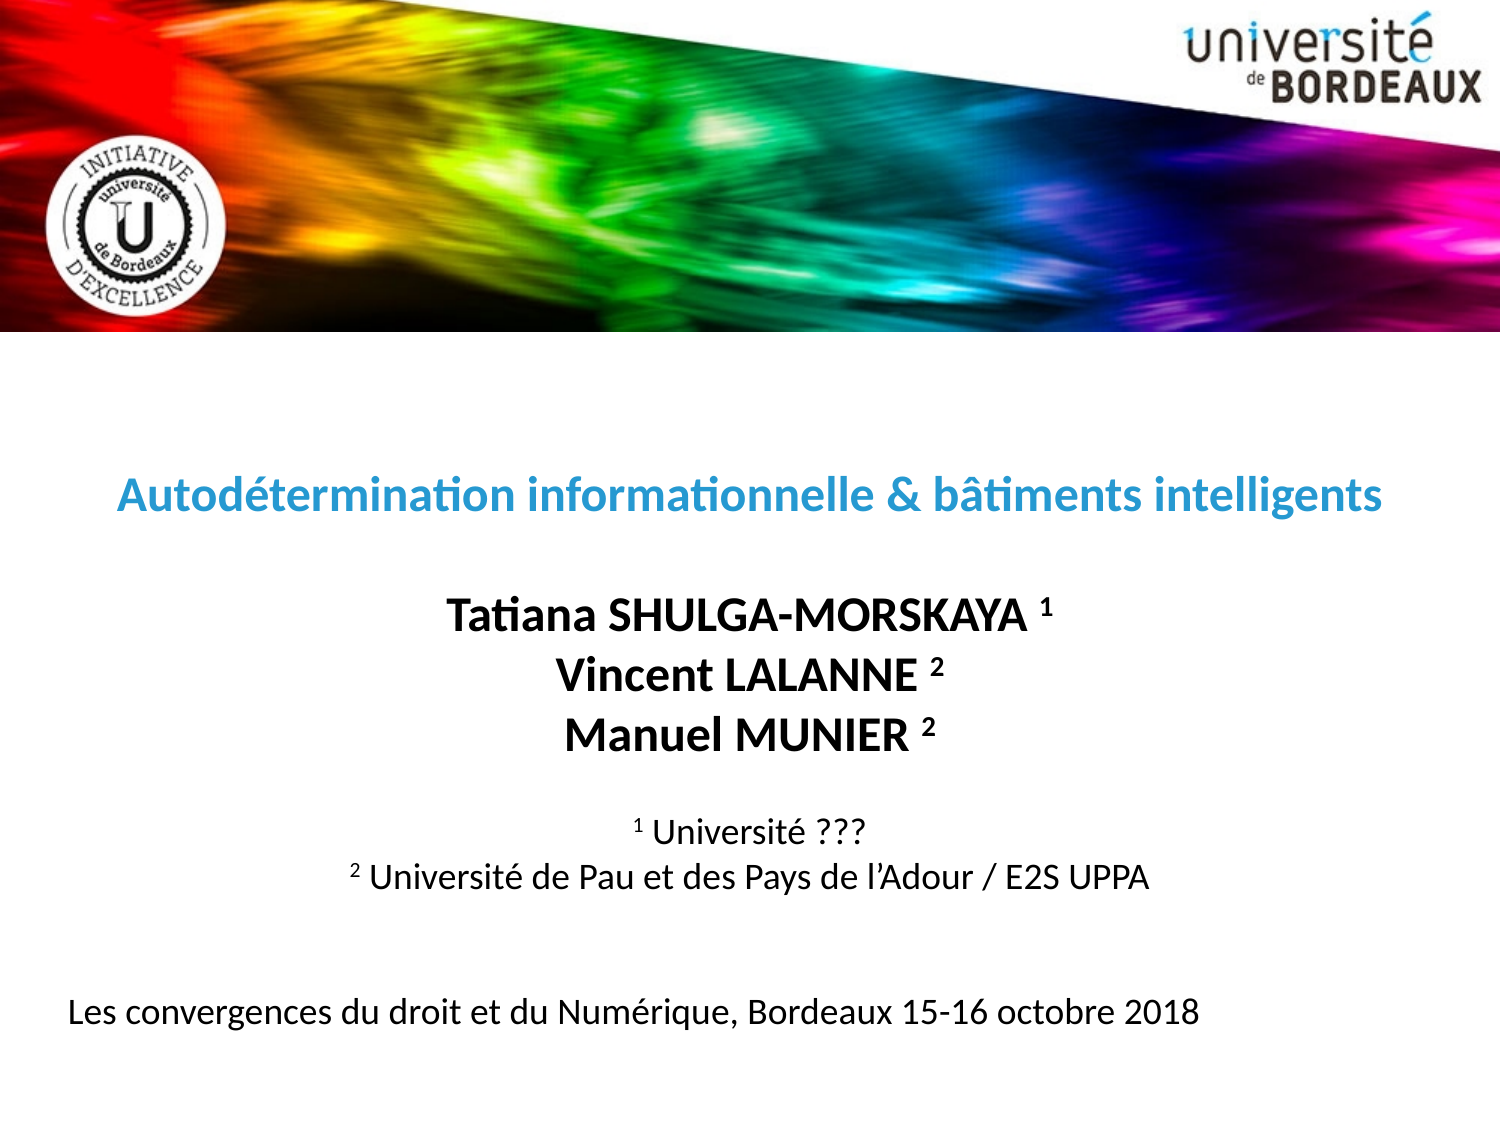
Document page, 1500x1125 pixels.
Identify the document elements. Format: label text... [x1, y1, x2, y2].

picture [0, 0, 1500, 332]
text_box Autodétermination informationnelle & bâtiments intelligents Tatiana SHULGA-MORSKAYA 1 Vincent LALANNE 2 Manuel MUNIER 2 1 Université ??? 2 Université de Pau et des Pays de l’Adour / E2S UPPA Les convergences du droit et du Numérique, Bordeaux 15-16 octobre 2018 [53, 332, 1447, 1085]
